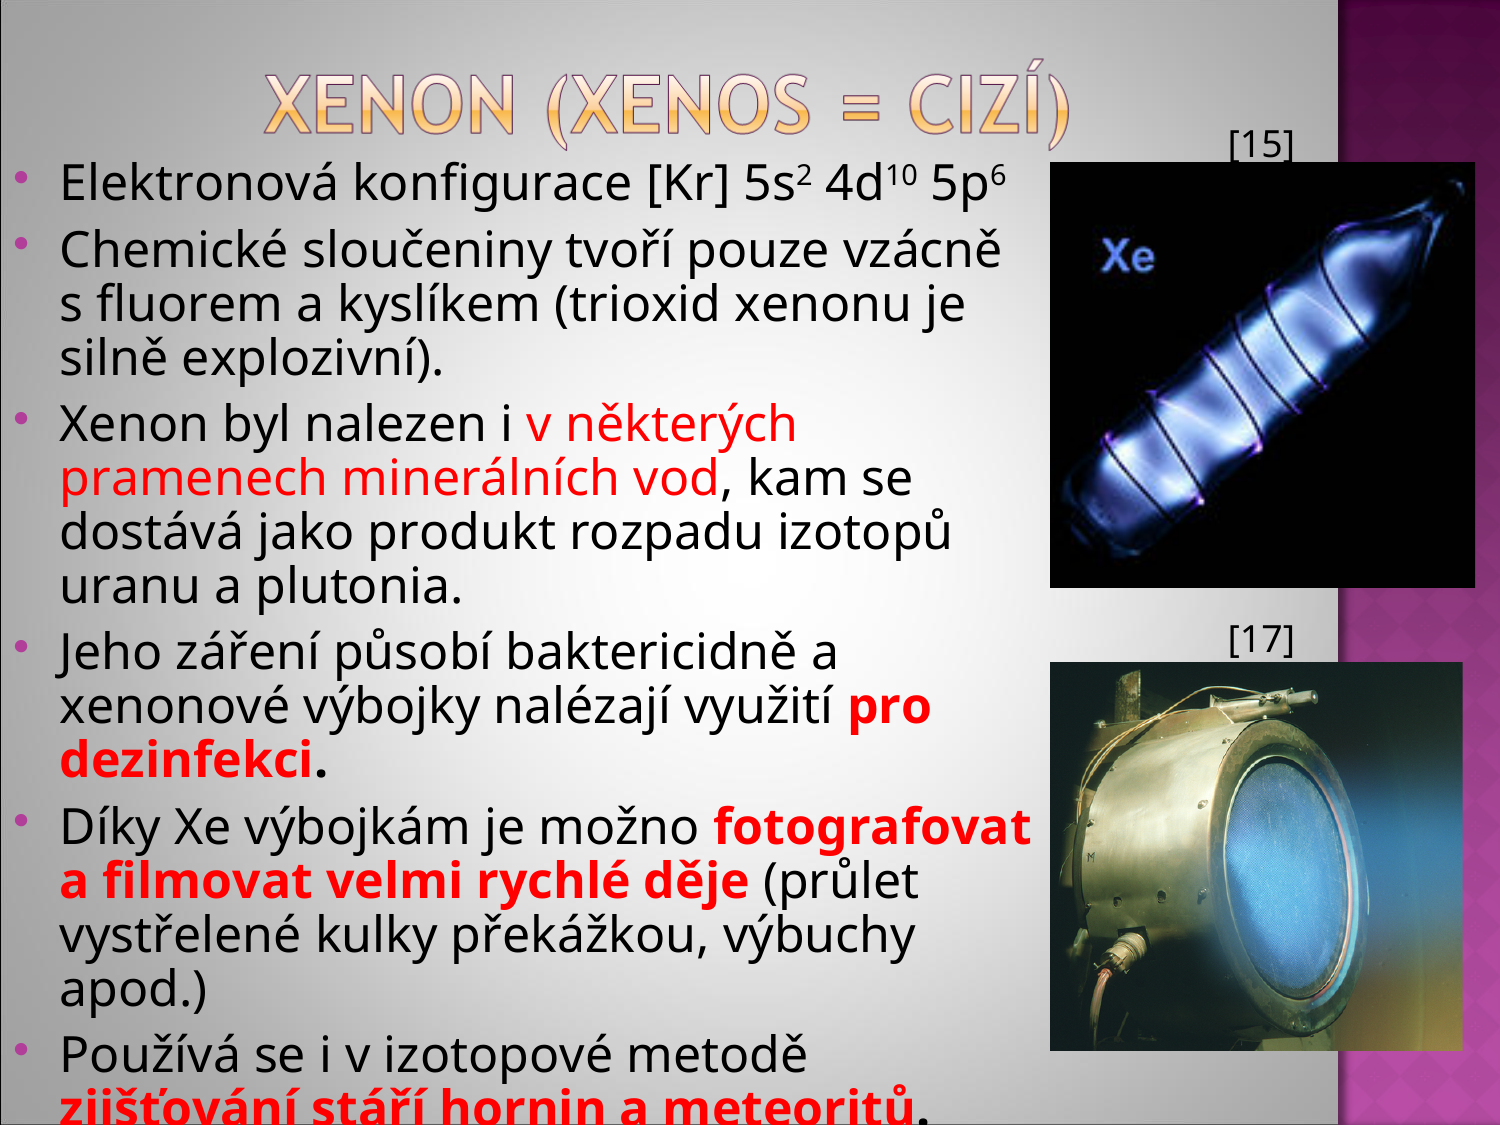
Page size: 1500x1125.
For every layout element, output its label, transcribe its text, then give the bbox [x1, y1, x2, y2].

list Elektronová konfigurace [Kr] 5s2 4d10 5p6 Chemické sloučeniny tvoří pouze vzácně s fluorem a kyslíkem (trioxid xenonu je silně explozivní). Xenon byl nalezen i v některých pramenech minerálních vod, kam se dostává jako produkt rozpadu izotopů uranu a plutonia. Jeho záření působí baktericidně a xenonové výbojky nalézají využití pro dezinfekci. Díky Xe výbojkám je možno fotografovat a filmovat velmi rychlé děje (průlet vystřelené kulky překážkou, výbuchy apod.) Používá se i v izotopové metodě zjišťování stáří hornin a meteoritů. Majáky, světla aut [0, 149, 1063, 1125]
picture [0, 0, 1500, 1125]
text_box [73, 23, 1265, 152]
text_box [15] [17] [1212, 112, 1311, 668]
